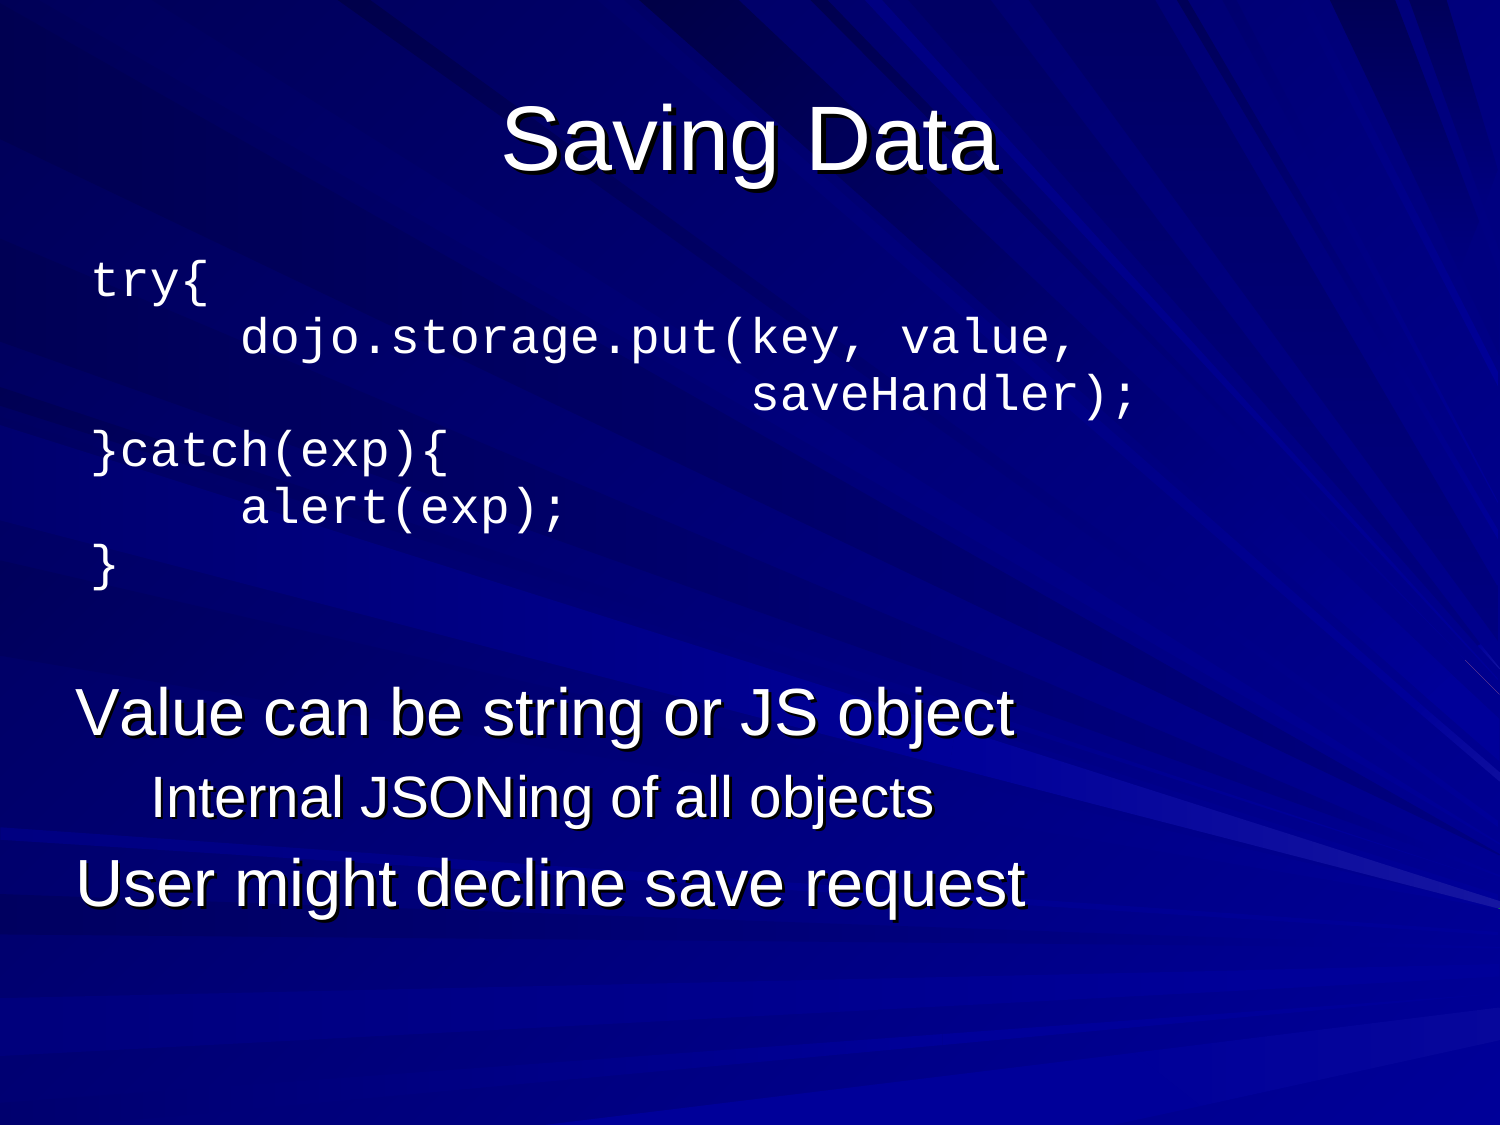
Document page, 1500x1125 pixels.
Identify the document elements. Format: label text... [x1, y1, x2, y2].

text_box try{ dojo.storage.put(key, value, saveHandler); }catch(exp){ alert(exp); } [75, 247, 1463, 585]
title Saving Data [75, 51, 1425, 226]
list Value can be string or JS object Internal JSONing of all objects User might decline save request [75, 675, 1425, 993]
